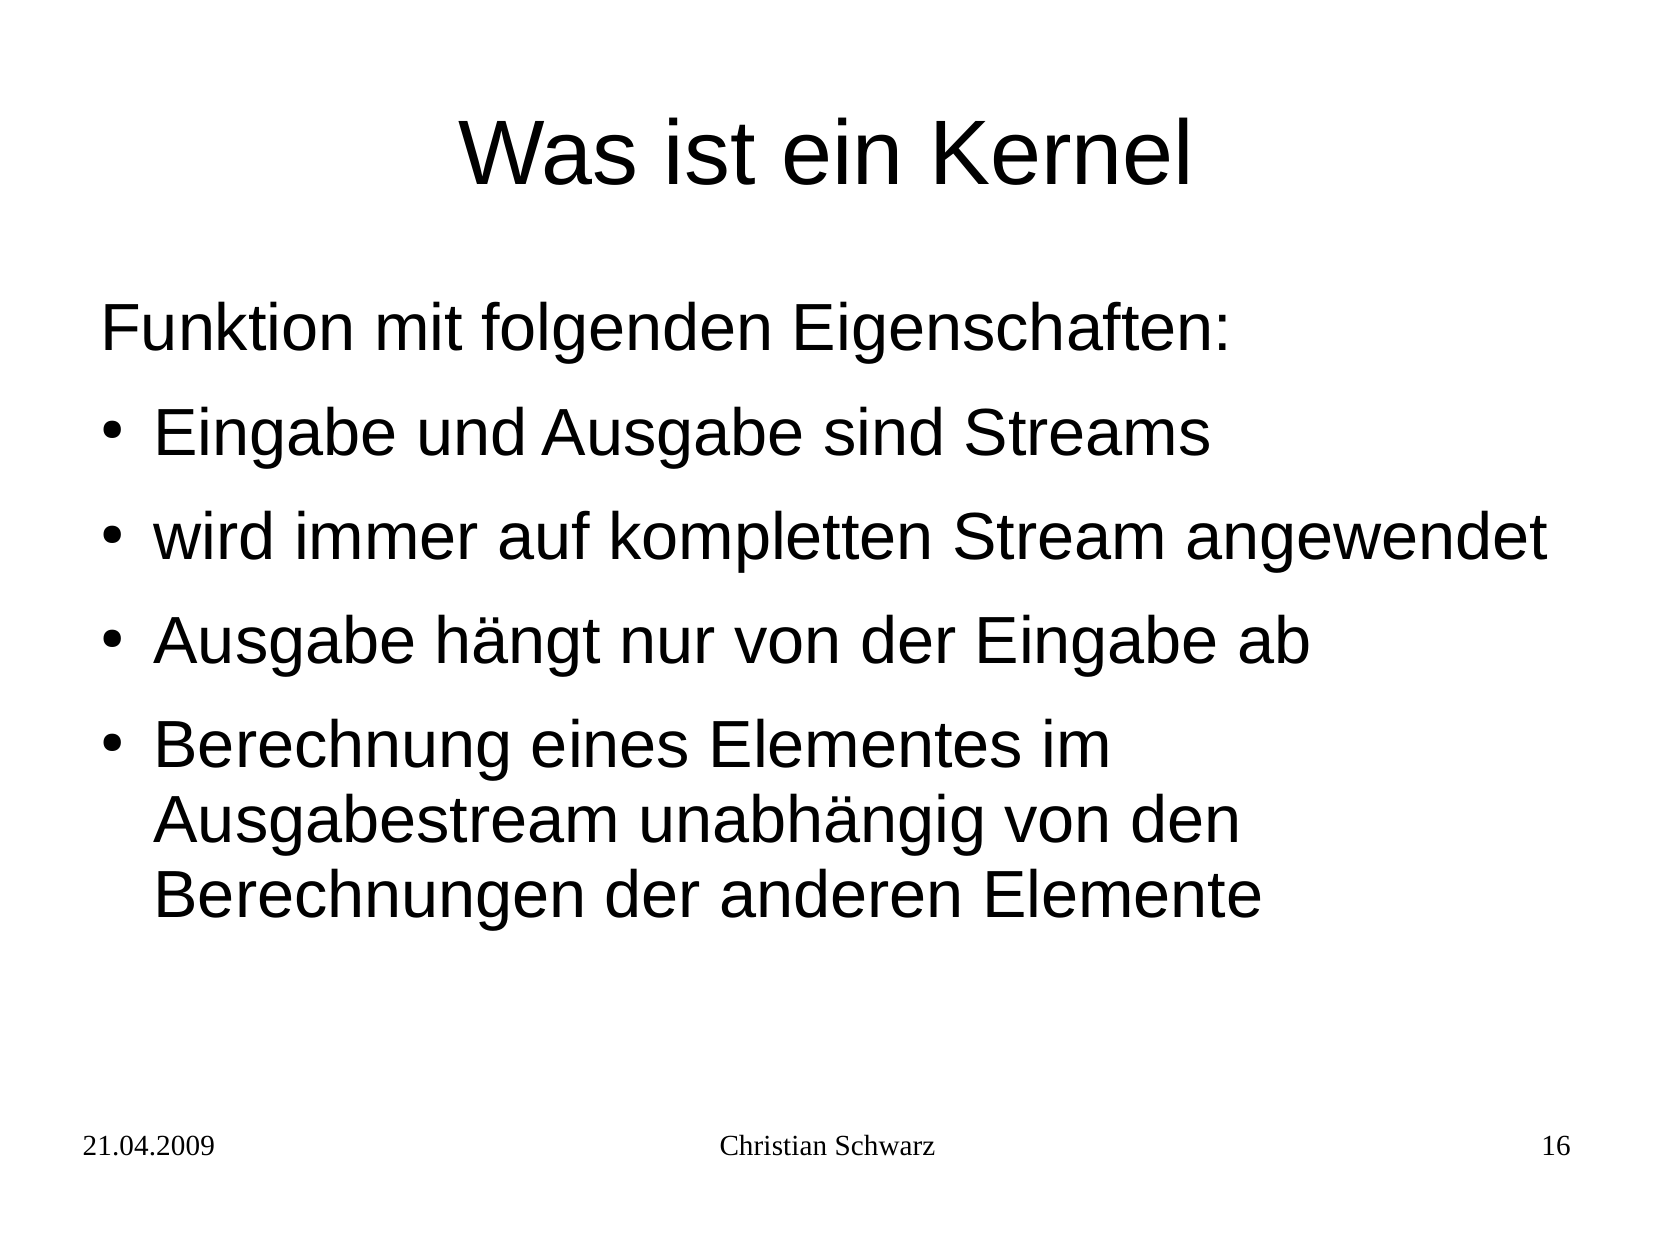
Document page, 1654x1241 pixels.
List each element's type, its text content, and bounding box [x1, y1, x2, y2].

list Funktion mit folgenden Eigenschaften: Eingabe und Ausgabe sind Streams wird immer auf kompletten Stream angewendet Ausgabe hängt nur von der Eingabe ab Berechnung eines Elementes im Ausgabestream unabhängig von den Berechnungen der anderen Elemente [82, 290, 1571, 1109]
title Was ist ein Kernel [82, 49, 1571, 257]
